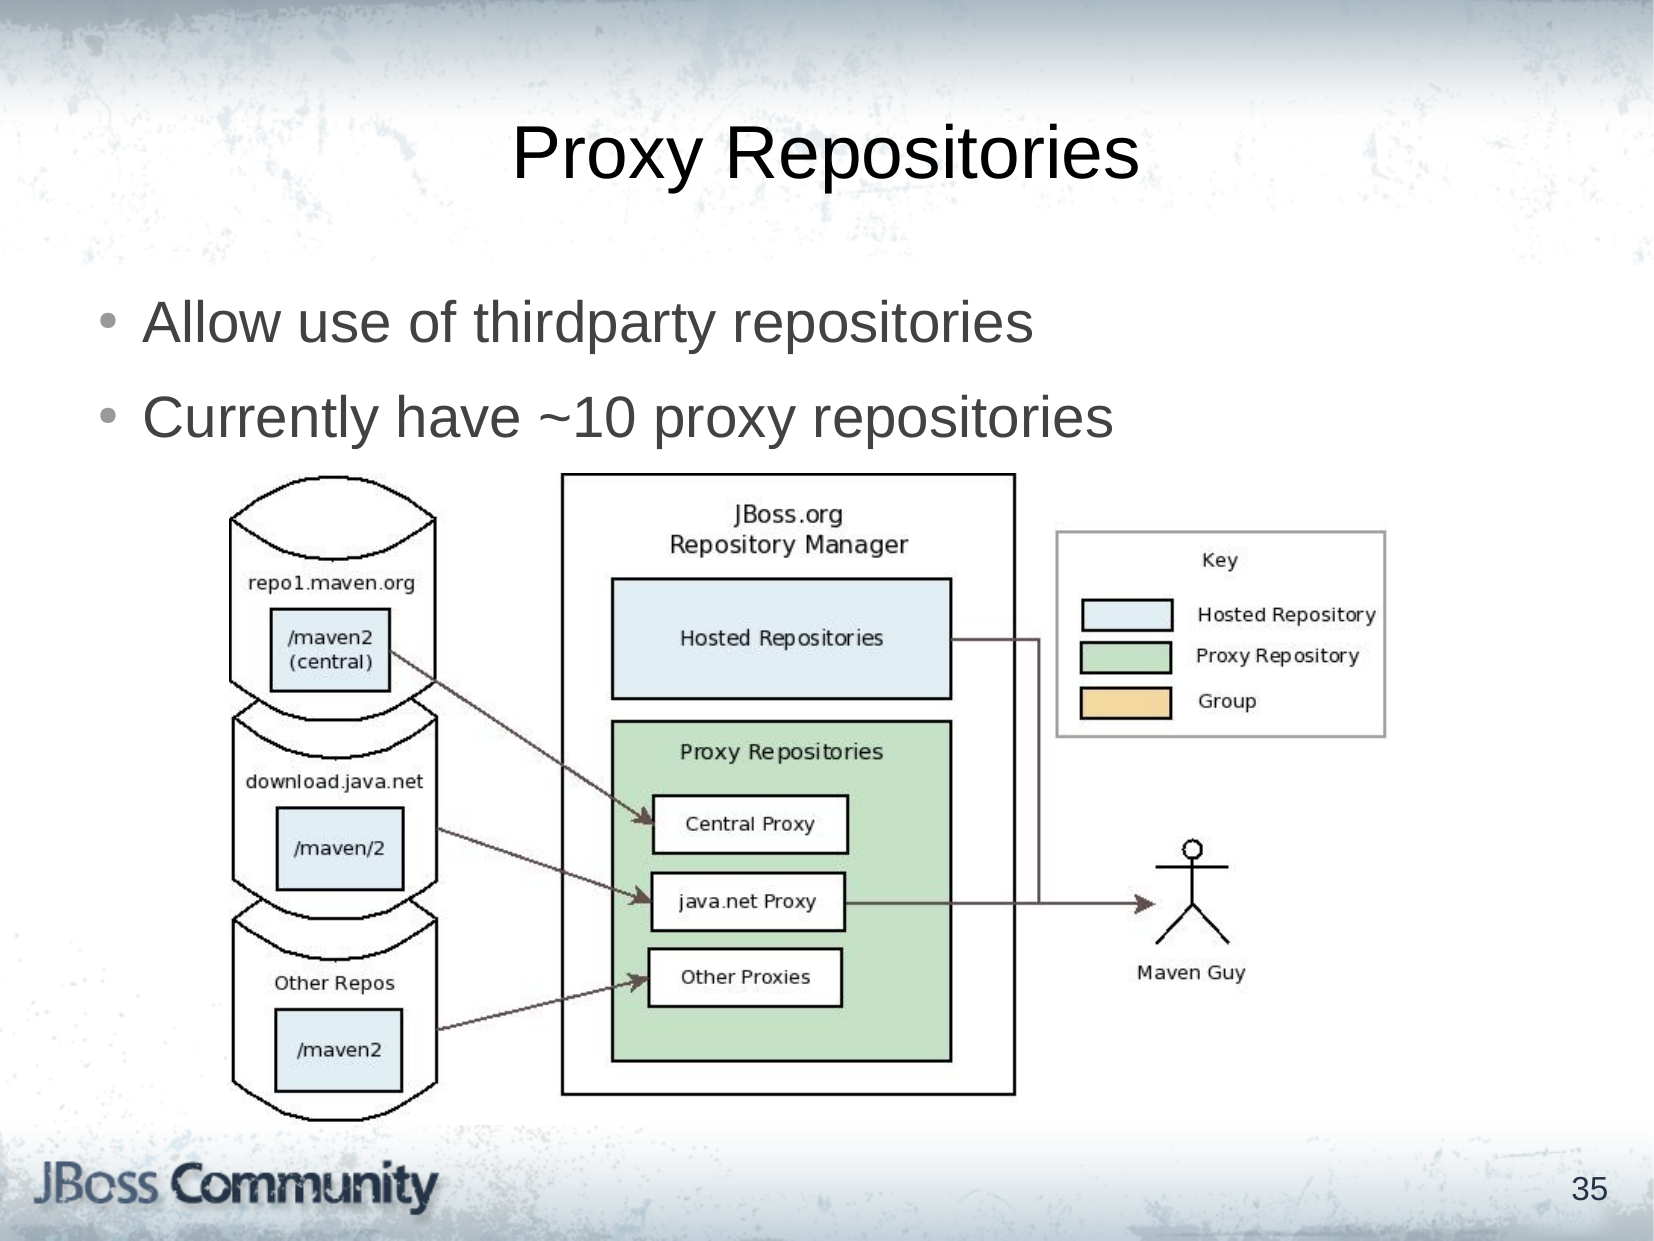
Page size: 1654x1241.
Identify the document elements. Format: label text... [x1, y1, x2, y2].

picture [0, 0, 1654, 1241]
title Proxy Repositories [82, 49, 1571, 257]
list Allow use of thirdparty repositories Currently have ~10 proxy repositories [82, 290, 1571, 1109]
